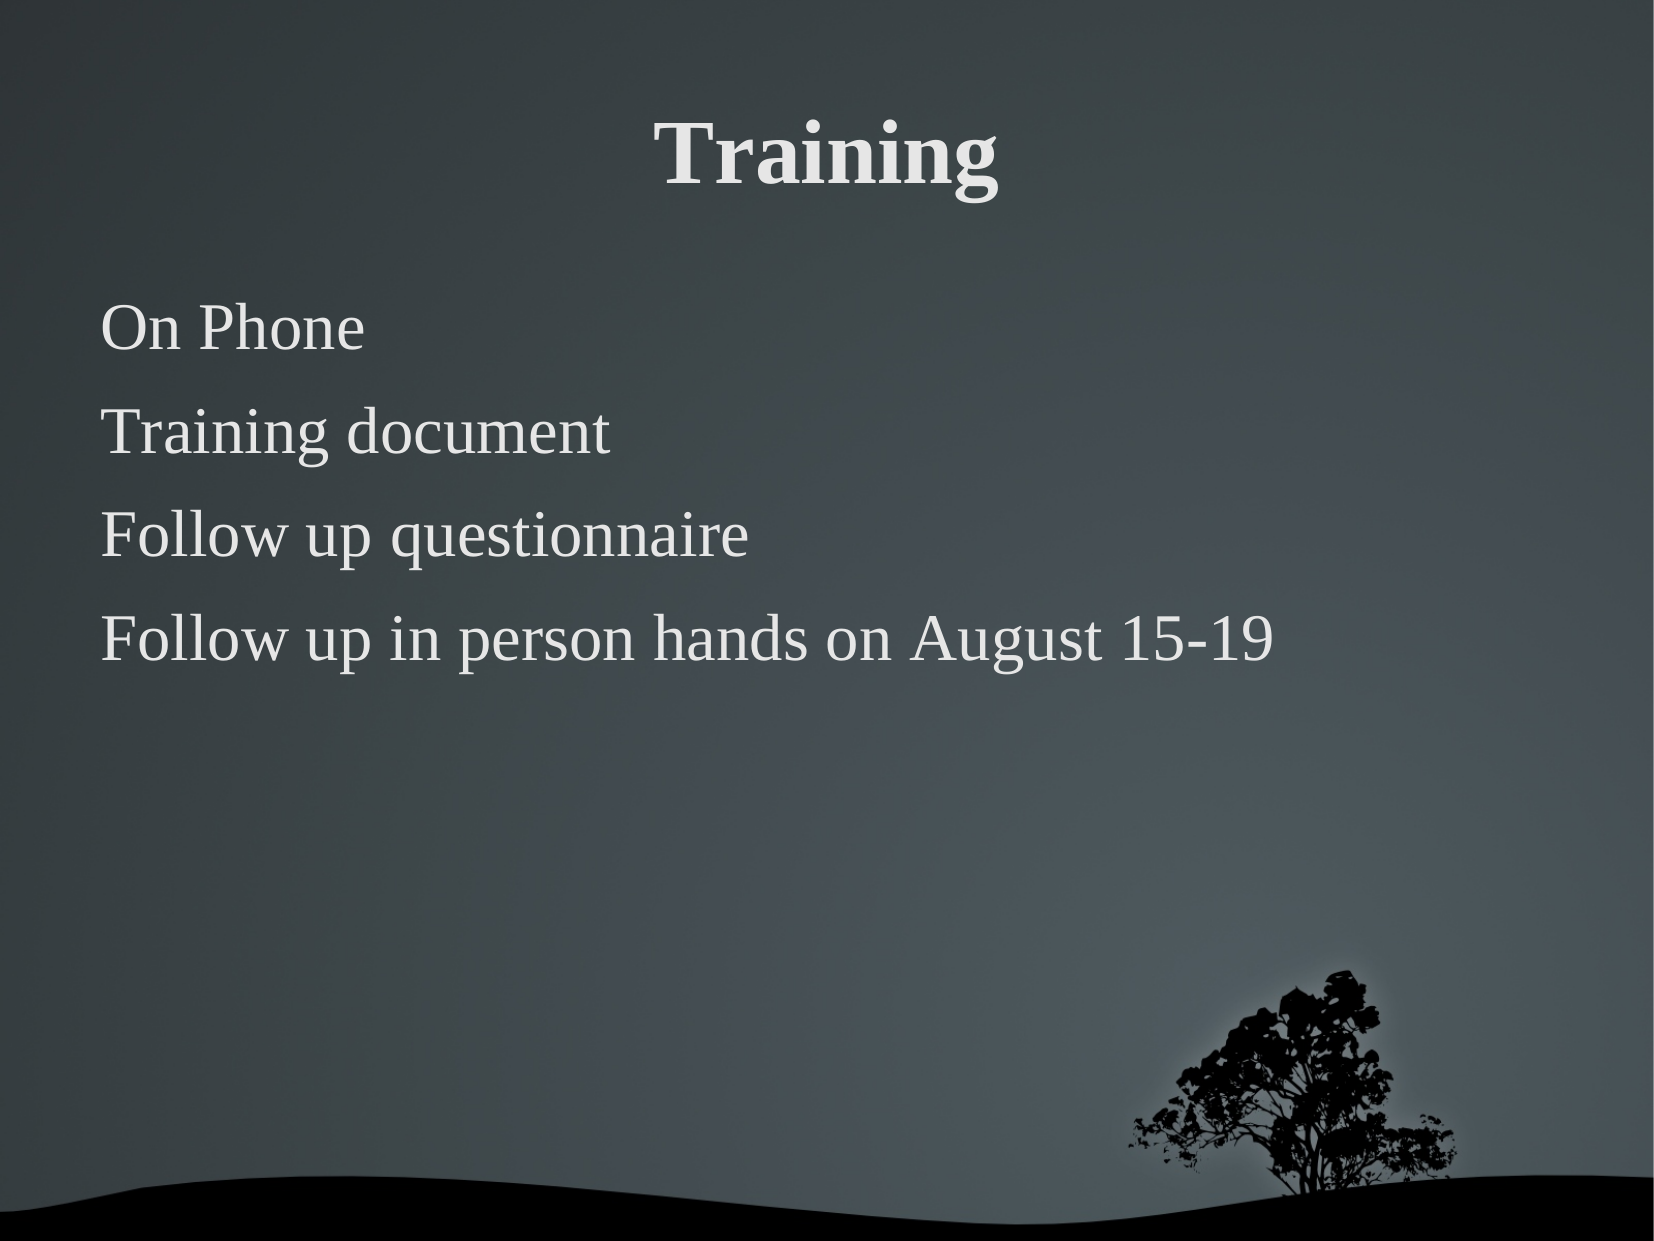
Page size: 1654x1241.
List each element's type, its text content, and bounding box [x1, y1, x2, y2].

picture [0, 0, 1654, 1241]
title Training [82, 49, 1571, 257]
list On Phone Training document Follow up questionnaire Follow up in person hands on August 15-19 [82, 290, 1571, 1094]
